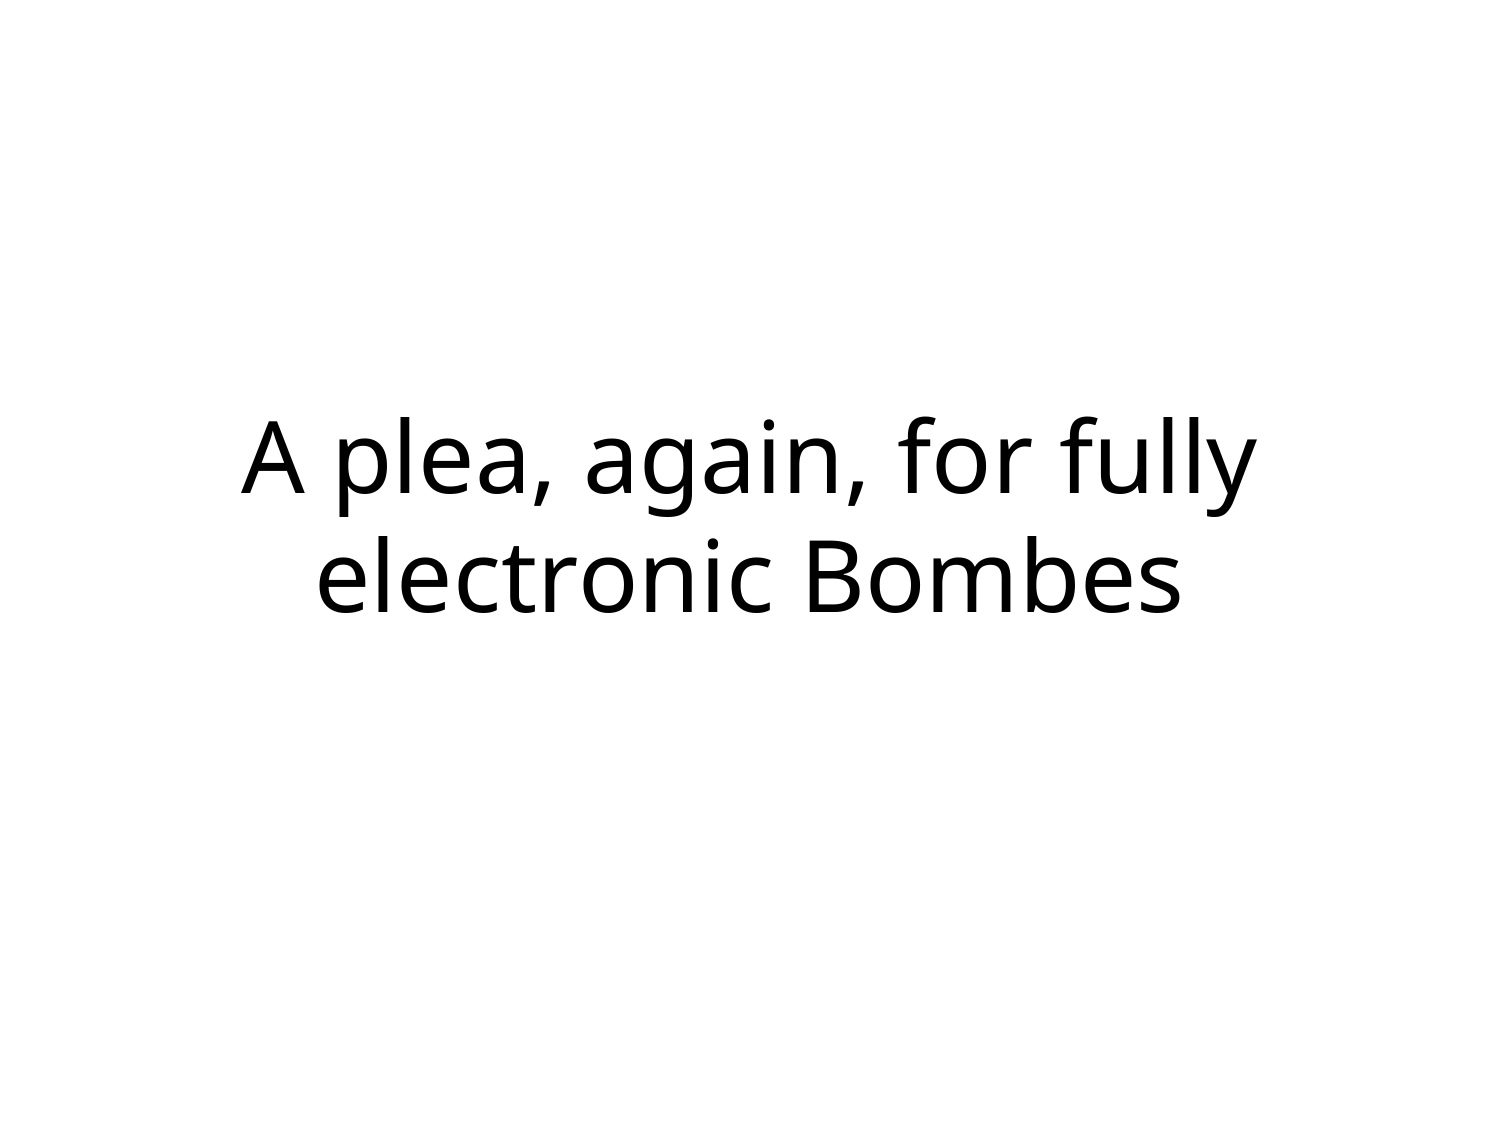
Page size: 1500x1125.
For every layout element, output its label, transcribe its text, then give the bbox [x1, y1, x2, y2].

text_box A plea, again, for fully electronic Bombes [75, 21, 1426, 1006]
